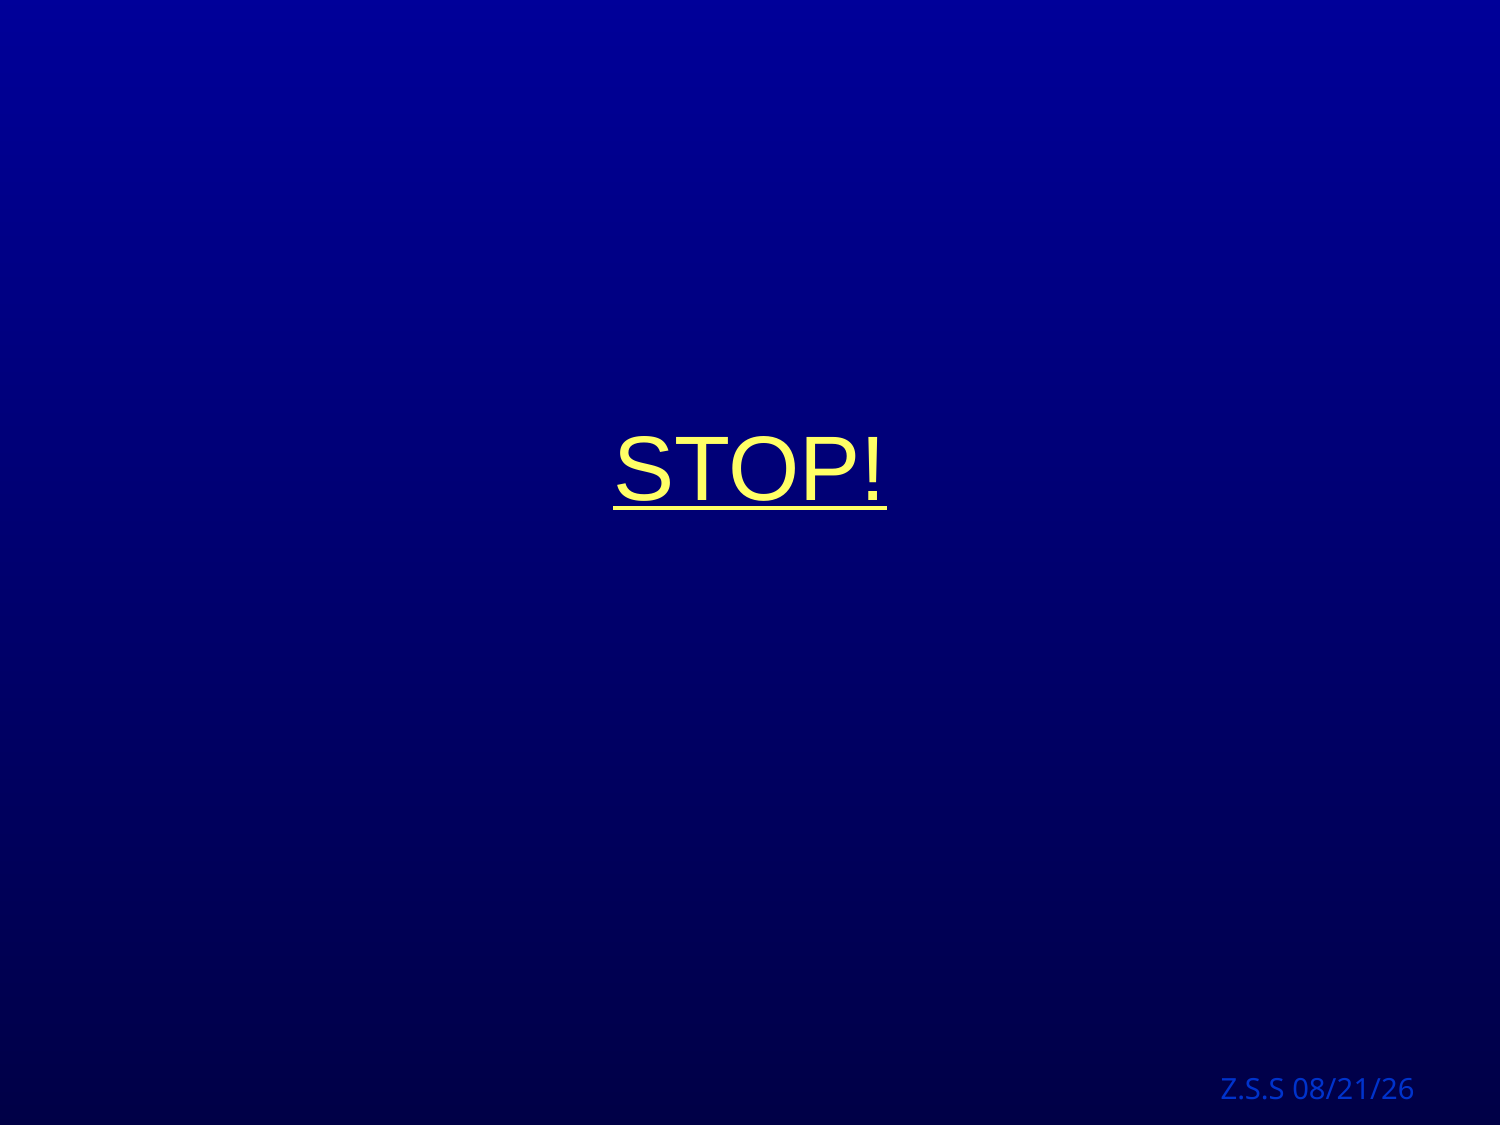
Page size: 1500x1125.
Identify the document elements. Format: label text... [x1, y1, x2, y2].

title STOP! [112, 374, 1388, 563]
